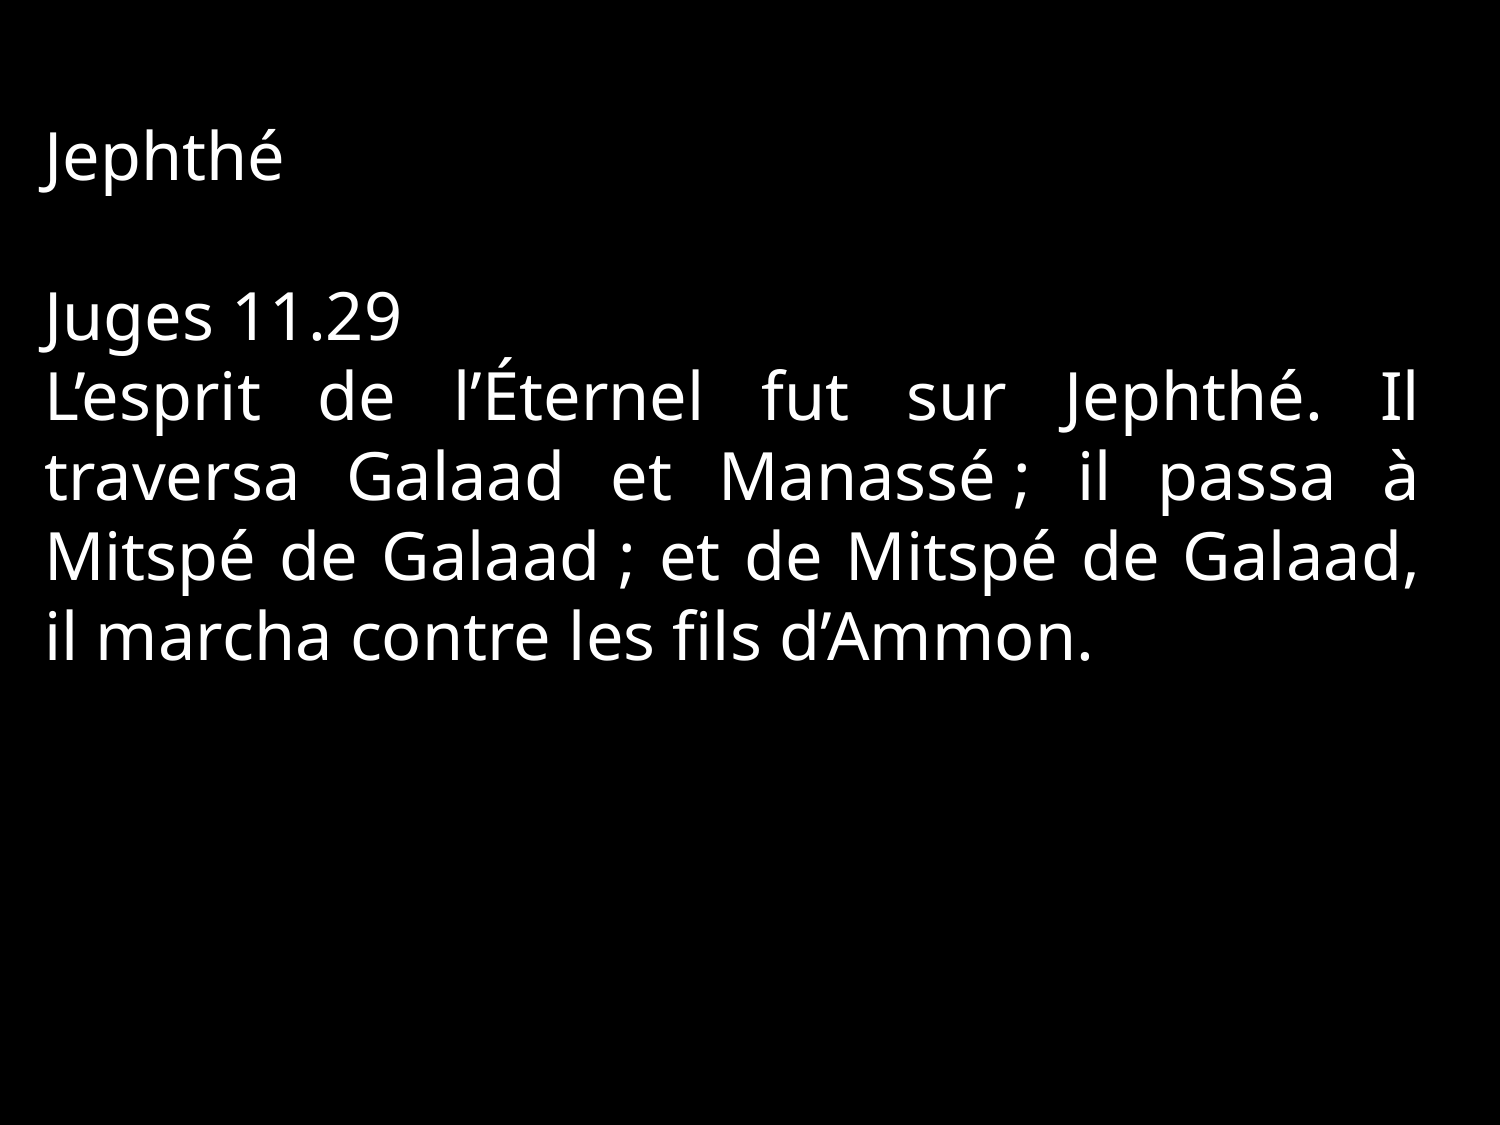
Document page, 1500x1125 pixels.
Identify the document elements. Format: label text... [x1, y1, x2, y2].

text_box Jephthé Juges 11.29 L’esprit de l’Éternel fut sur Jephthé. Il traversa Galaad et Manassé ; il passa à Mitspé de Galaad ; et de Mitspé de Galaad, il marcha contre les fils d’Ammon. [29, 106, 1437, 681]
